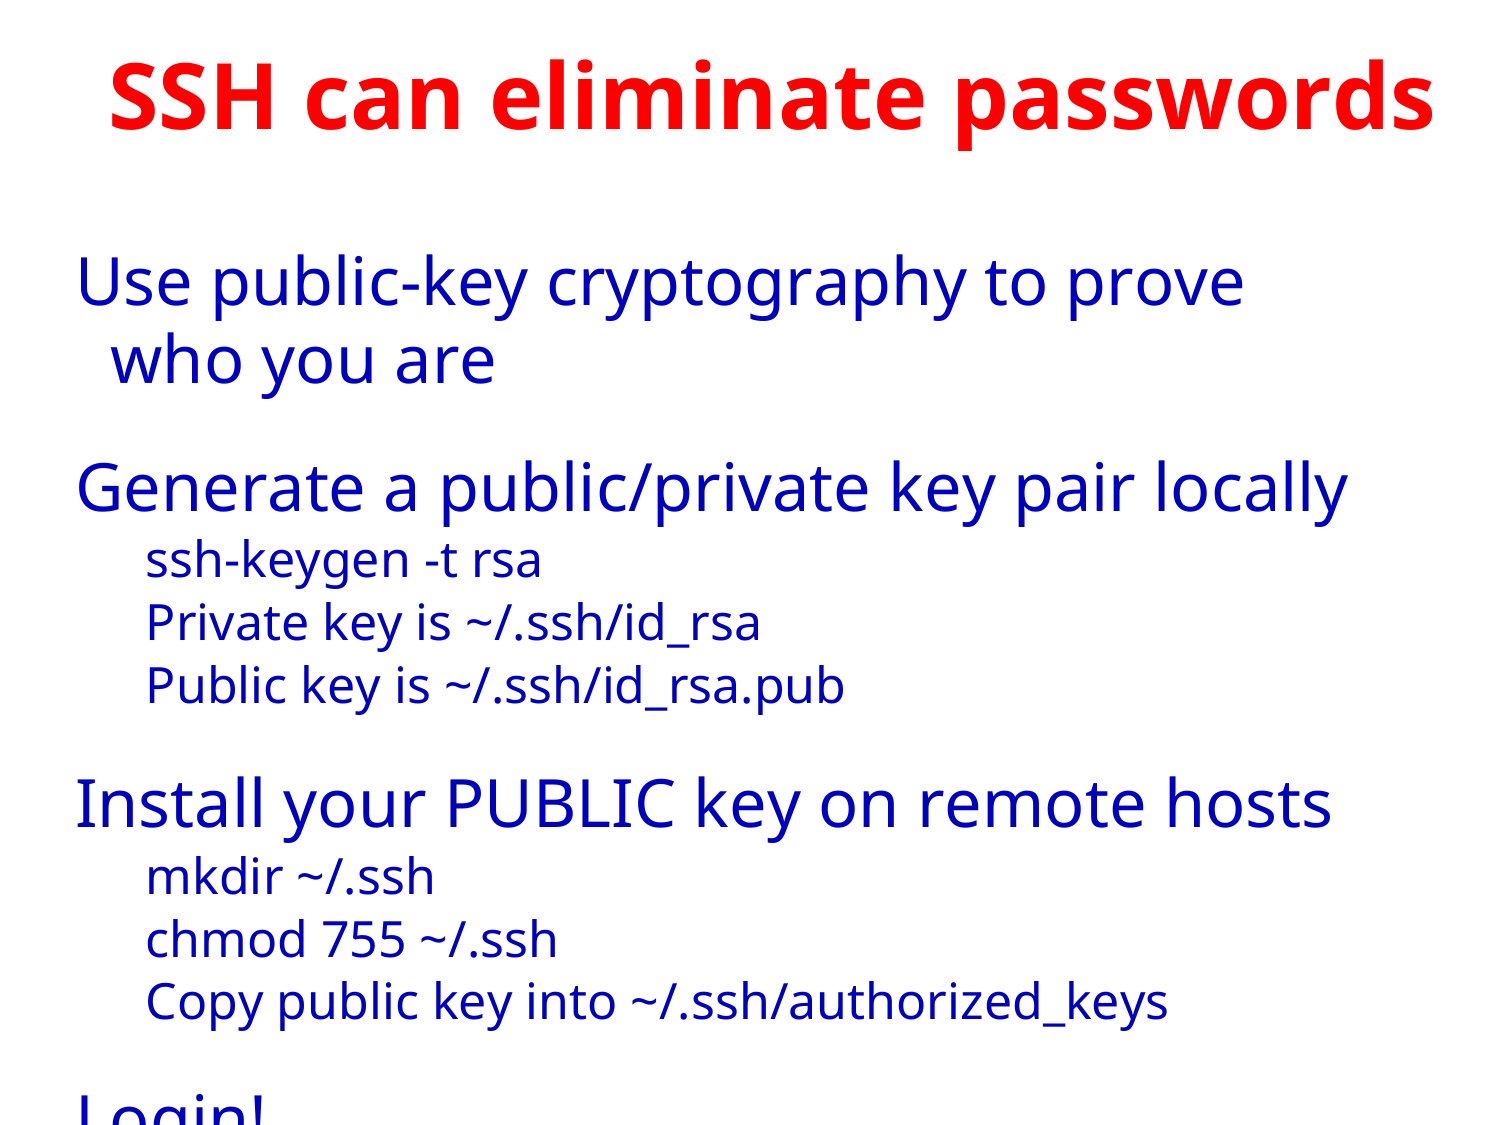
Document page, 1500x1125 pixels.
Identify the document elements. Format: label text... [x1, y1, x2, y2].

title SSH can eliminate passwords [59, 31, 1486, 209]
list Use public-key cryptography to prove who you are Generate a public/private key pair locally ssh-keygen -t rsa Private key is ~/.ssh/id_rsa Public key is ~/.ssh/id_rsa.pub Install your PUBLIC key on remote hosts mkdir ~/.ssh chmod 755 ~/.ssh Copy public key into ~/.ssh/authorized_keys Login! [39, 242, 1381, 1106]
